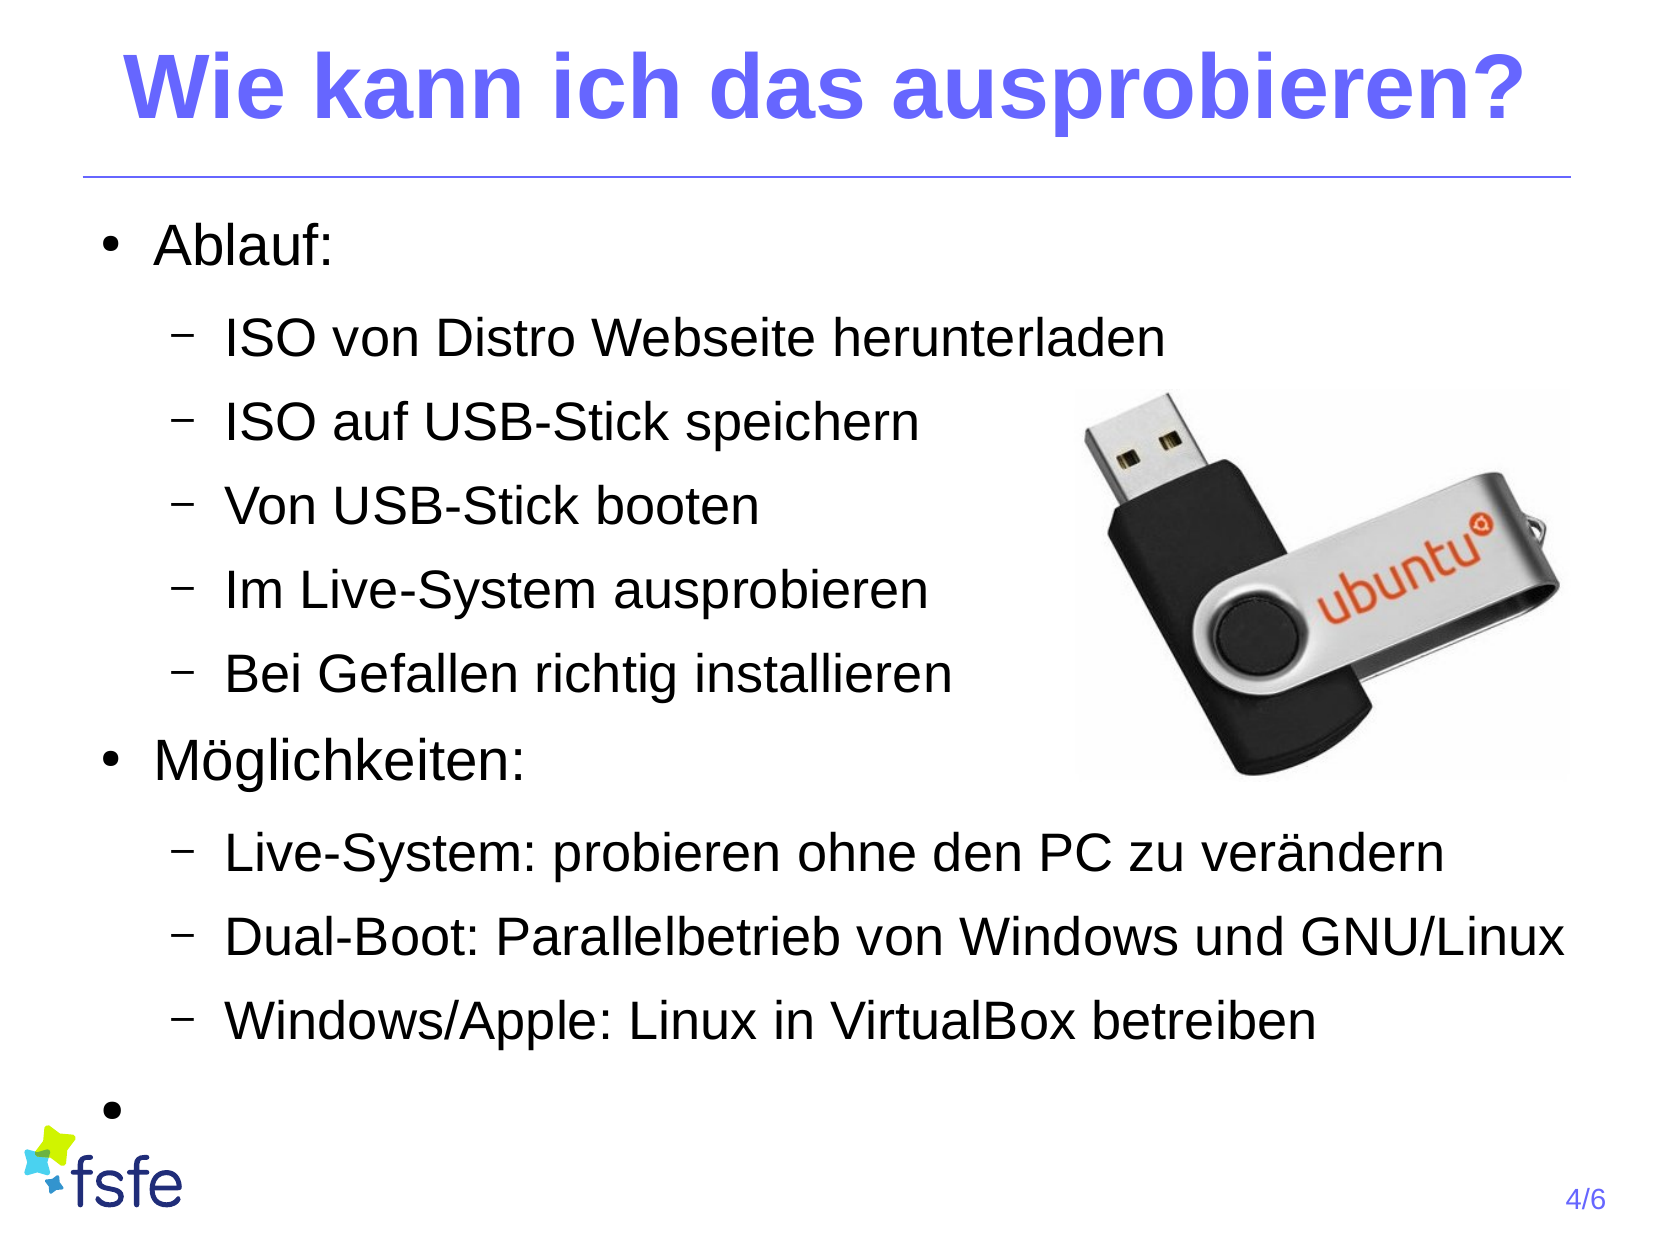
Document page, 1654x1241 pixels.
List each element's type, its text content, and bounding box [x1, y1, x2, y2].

title Wie kann ich das ausprobieren? [82, 31, 1571, 142]
list Ablauf: ISO von Distro Webseite herunterladen ISO auf USB-Stick speichern Von USB-Stick booten Im Live-System ausprobieren Bei Gefallen richtig installieren Möglichkeiten: Live-System: probieren ohne den PC zu verändern Dual-Boot: Parallelbetrieb von Windows und GNU/Linux Windows/Apple: Linux in VirtualBox betreiben [82, 212, 1642, 1146]
picture [1072, 389, 1571, 782]
